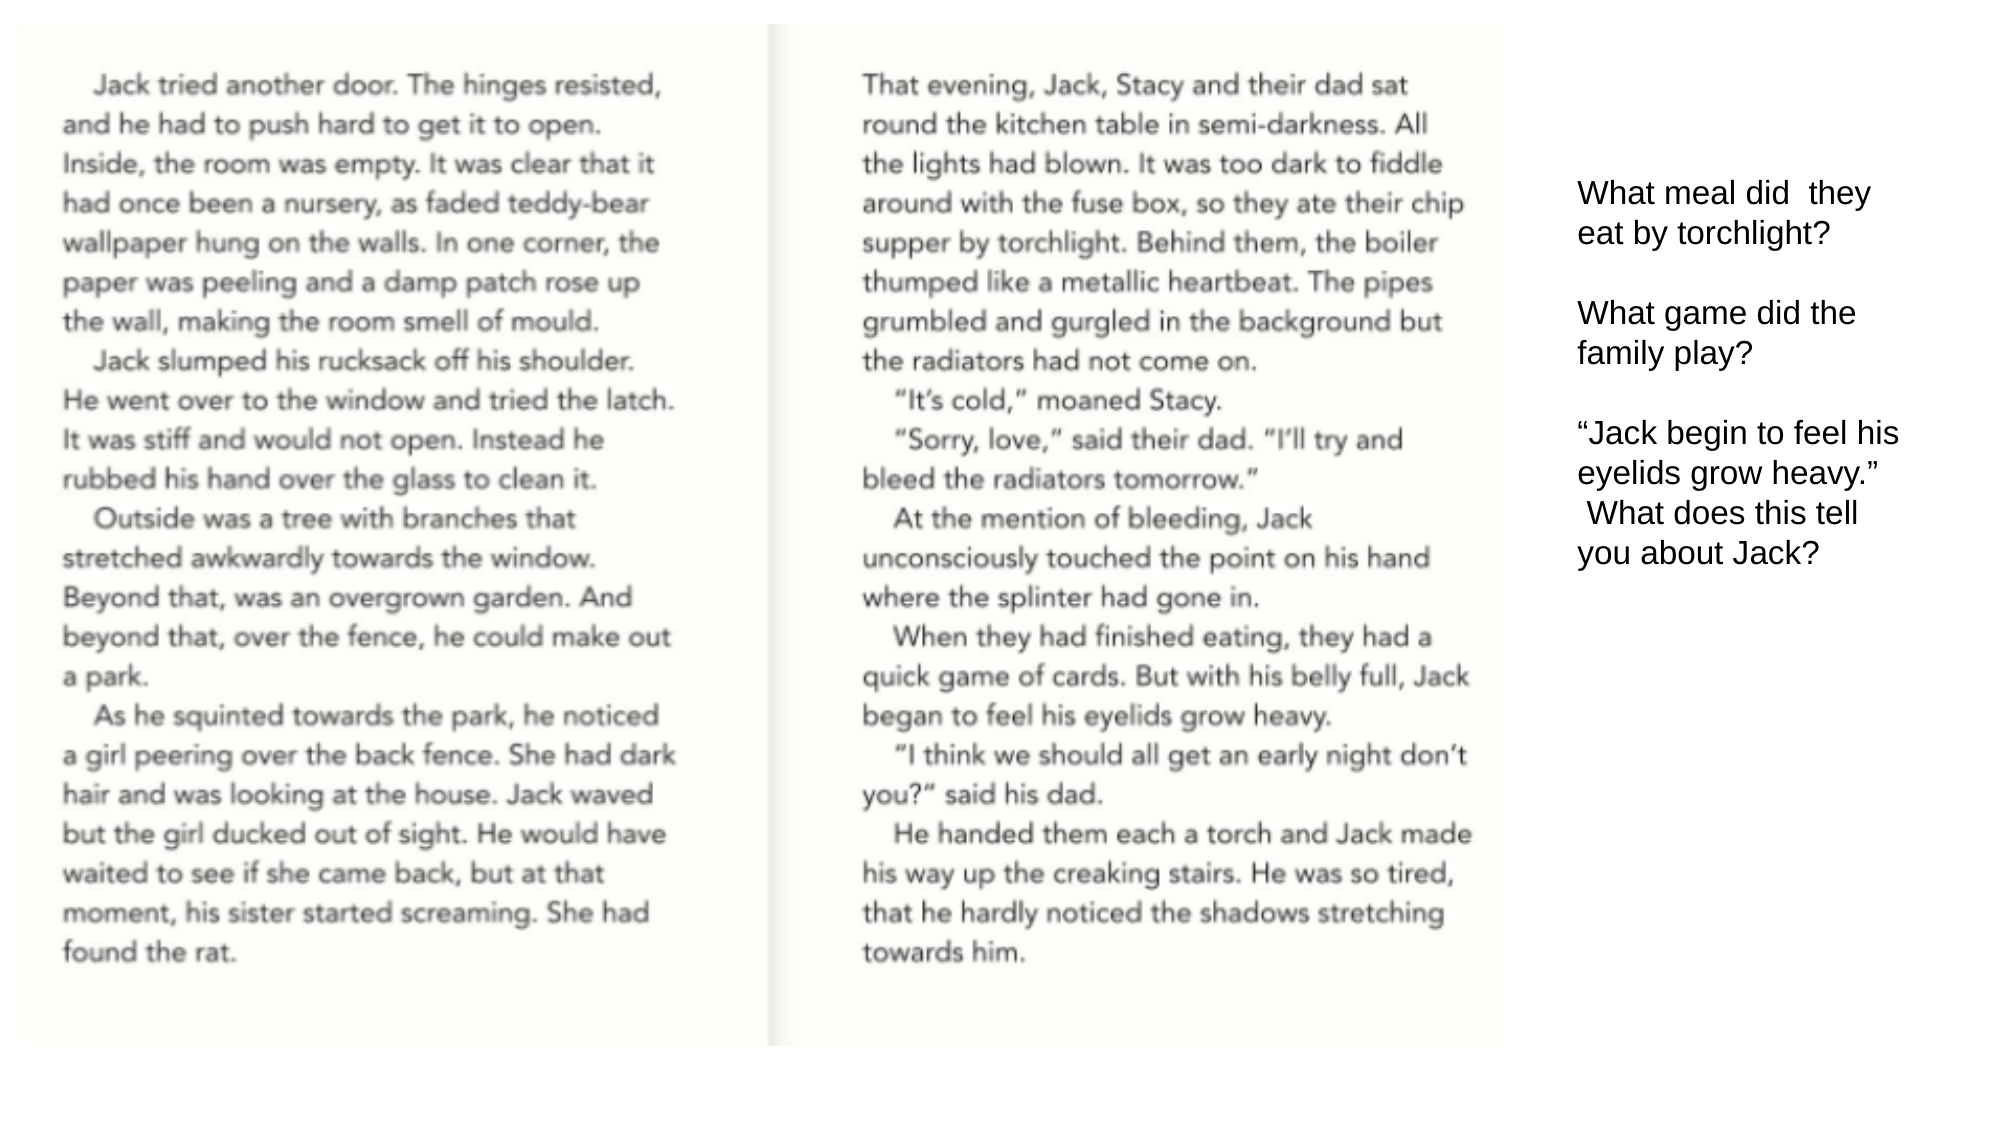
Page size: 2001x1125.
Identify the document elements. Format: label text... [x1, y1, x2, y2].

picture [19, 24, 1507, 1046]
text_box What meal did they eat by torchlight? What game did the family play? “Jack begin to feel his eyelids grow heavy.” What does this tell you about Jack? [1562, 164, 1924, 634]
